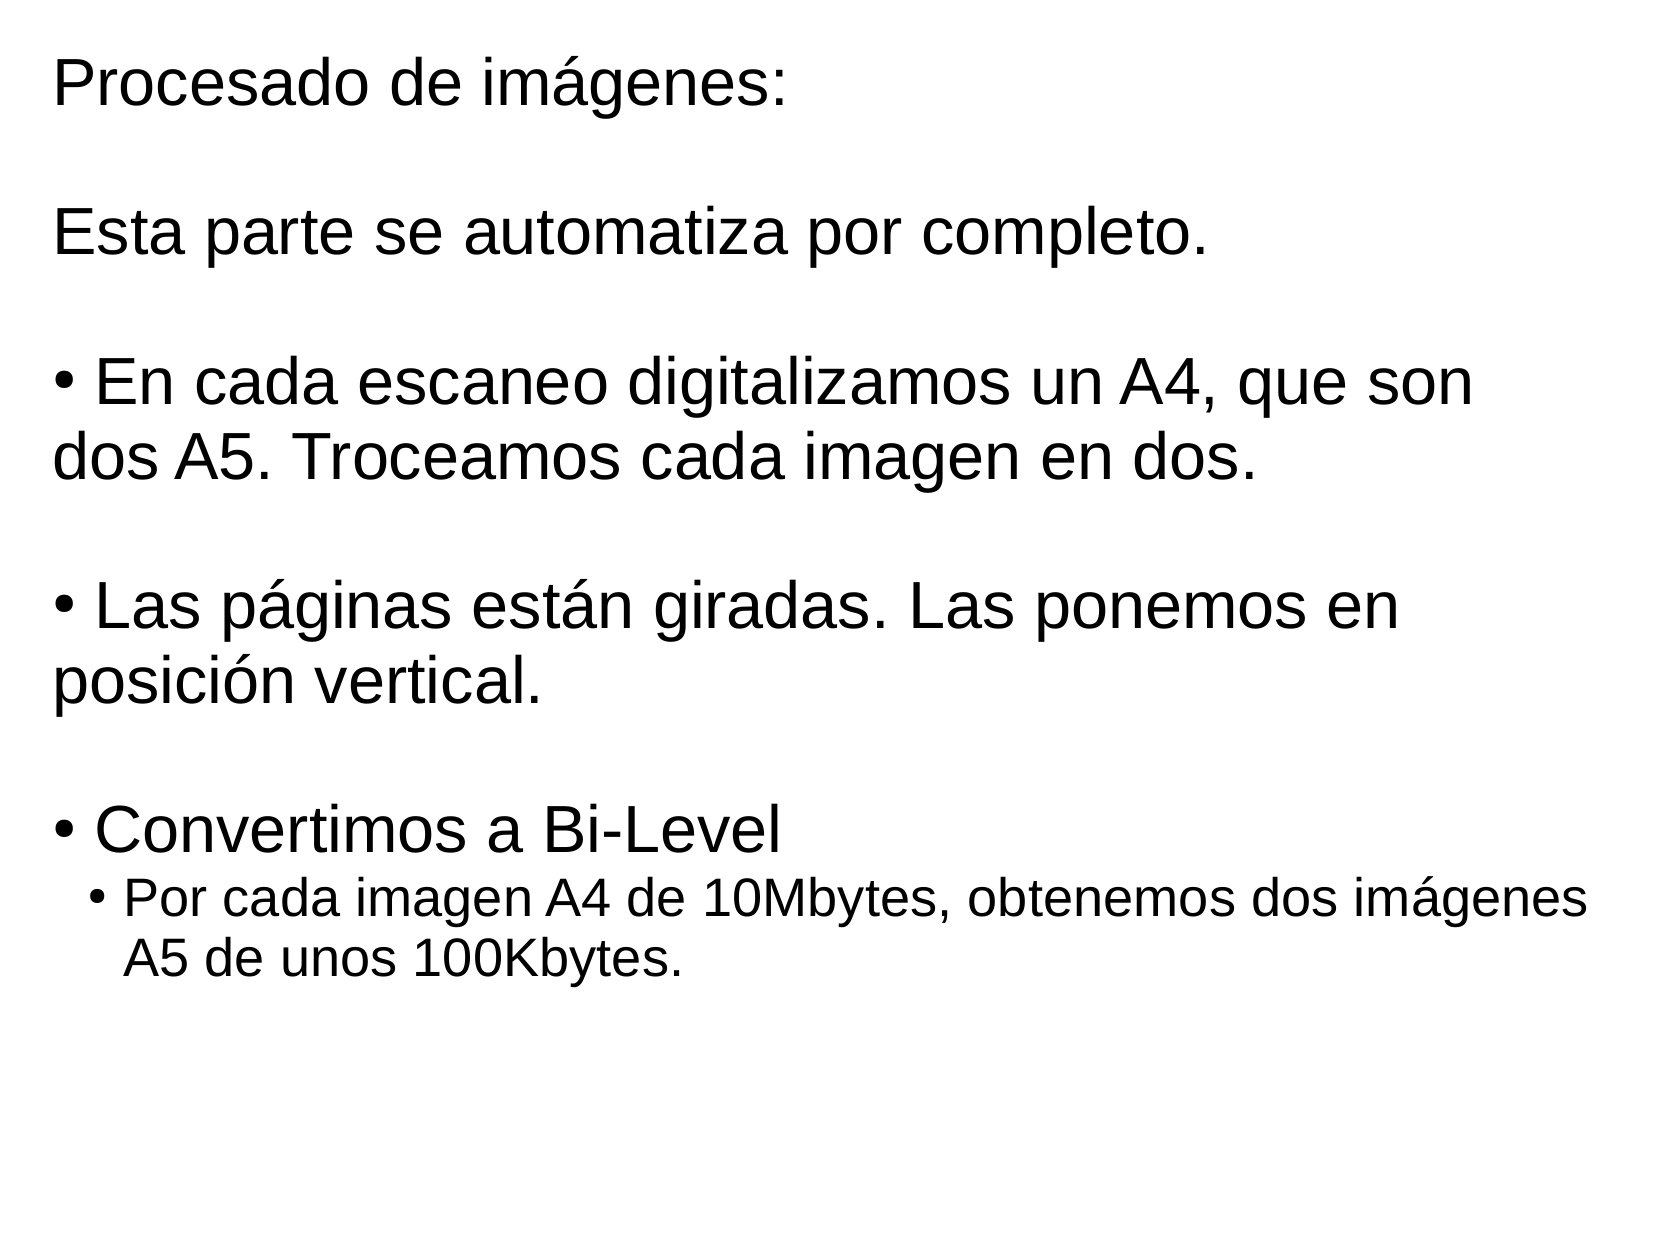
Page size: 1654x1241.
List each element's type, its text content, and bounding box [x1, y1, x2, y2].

text_box Procesado de imágenes: Esta parte se automatiza por completo. En cada escaneo digitalizamos un A4, que son dos A5. Troceamos cada imagen en dos. Las páginas están giradas. Las ponemos en posición vertical. Convertimos a Bi-Level Por cada imagen A4 de 10Mbytes, obtenemos dos imágenes A5 de unos 100Kbytes. [37, 37, 1613, 990]
